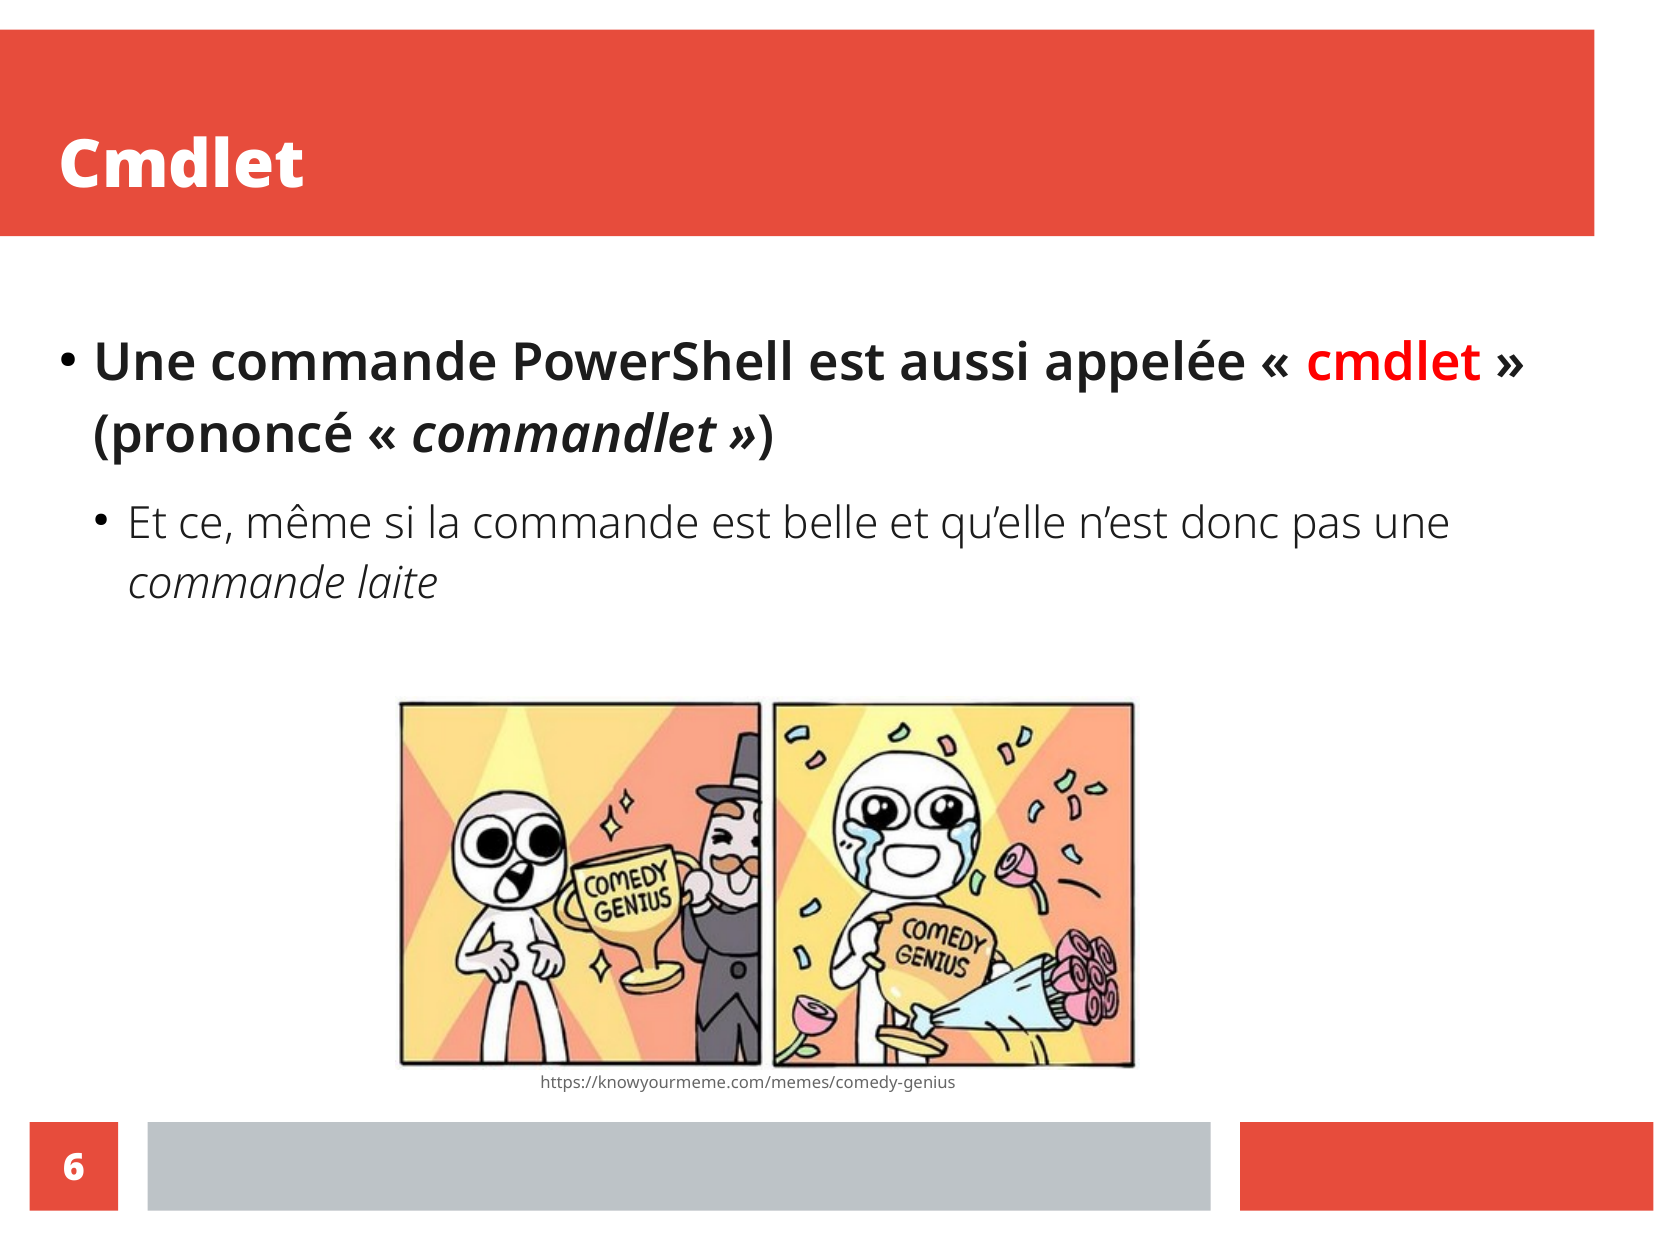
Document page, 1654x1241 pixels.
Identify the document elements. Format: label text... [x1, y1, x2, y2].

picture [395, 696, 1140, 1071]
list Une commande PowerShell est aussi appelée « cmdlet » (prononcé « commandlet ») Et ce, même si la commande est belle et qu’elle n’est donc pas une commande laite [59, 324, 1565, 615]
title Cmdlet [59, 59, 1595, 207]
text_box https://knowyourmeme.com/memes/comedy-genius [525, 1071, 993, 1099]
